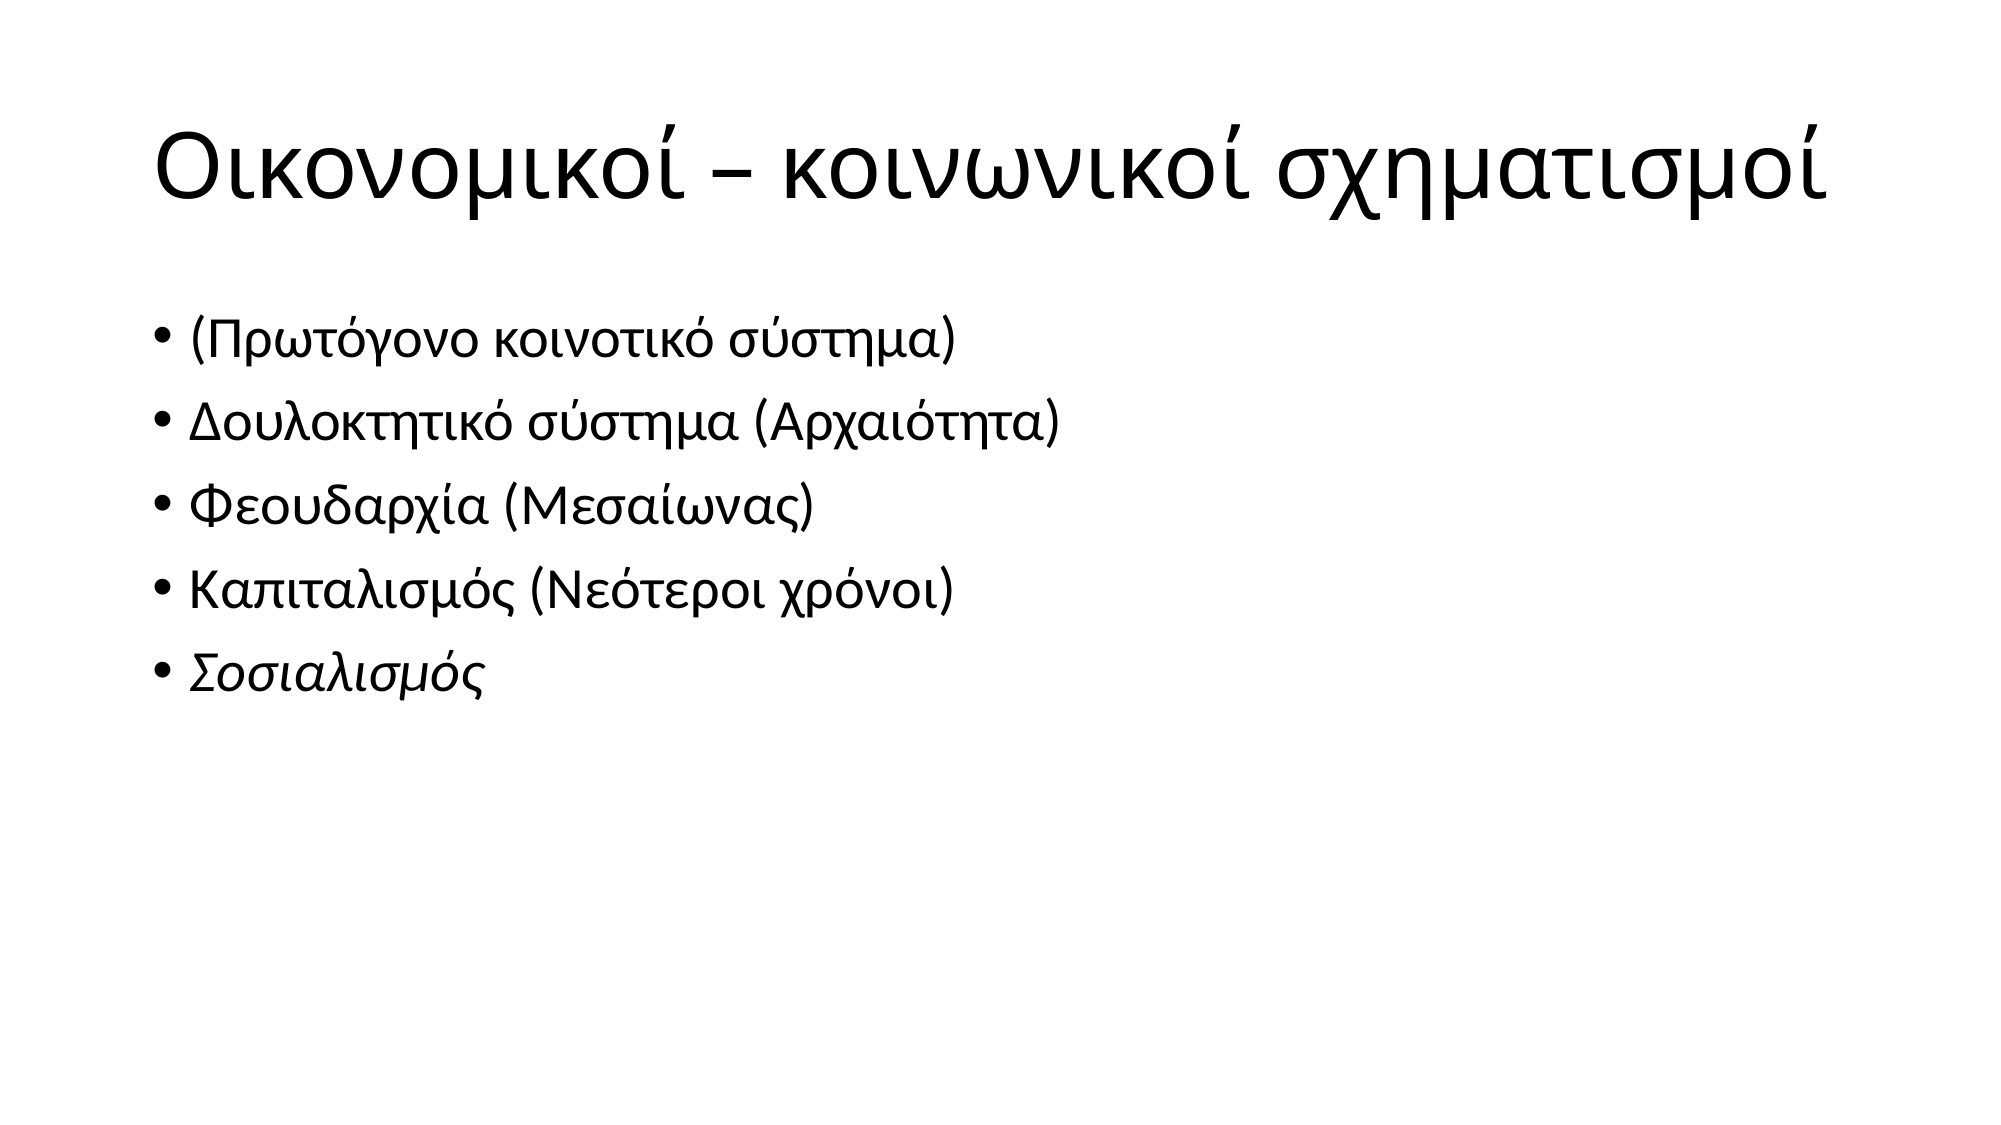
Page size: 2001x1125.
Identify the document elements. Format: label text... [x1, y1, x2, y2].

title Οικονομικοί – κοινωνικοί σχηματισμοί [137, 59, 1863, 278]
list (Πρωτόγονο κοινοτικό σύστημα) Δουλοκτητικό σύστημα (Αρχαιότητα) Φεουδαρχία (Μεσαίωνας) Καπιταλισμός (Νεότεροι χρόνοι) Σοσιαλισμός [137, 299, 1863, 1014]
